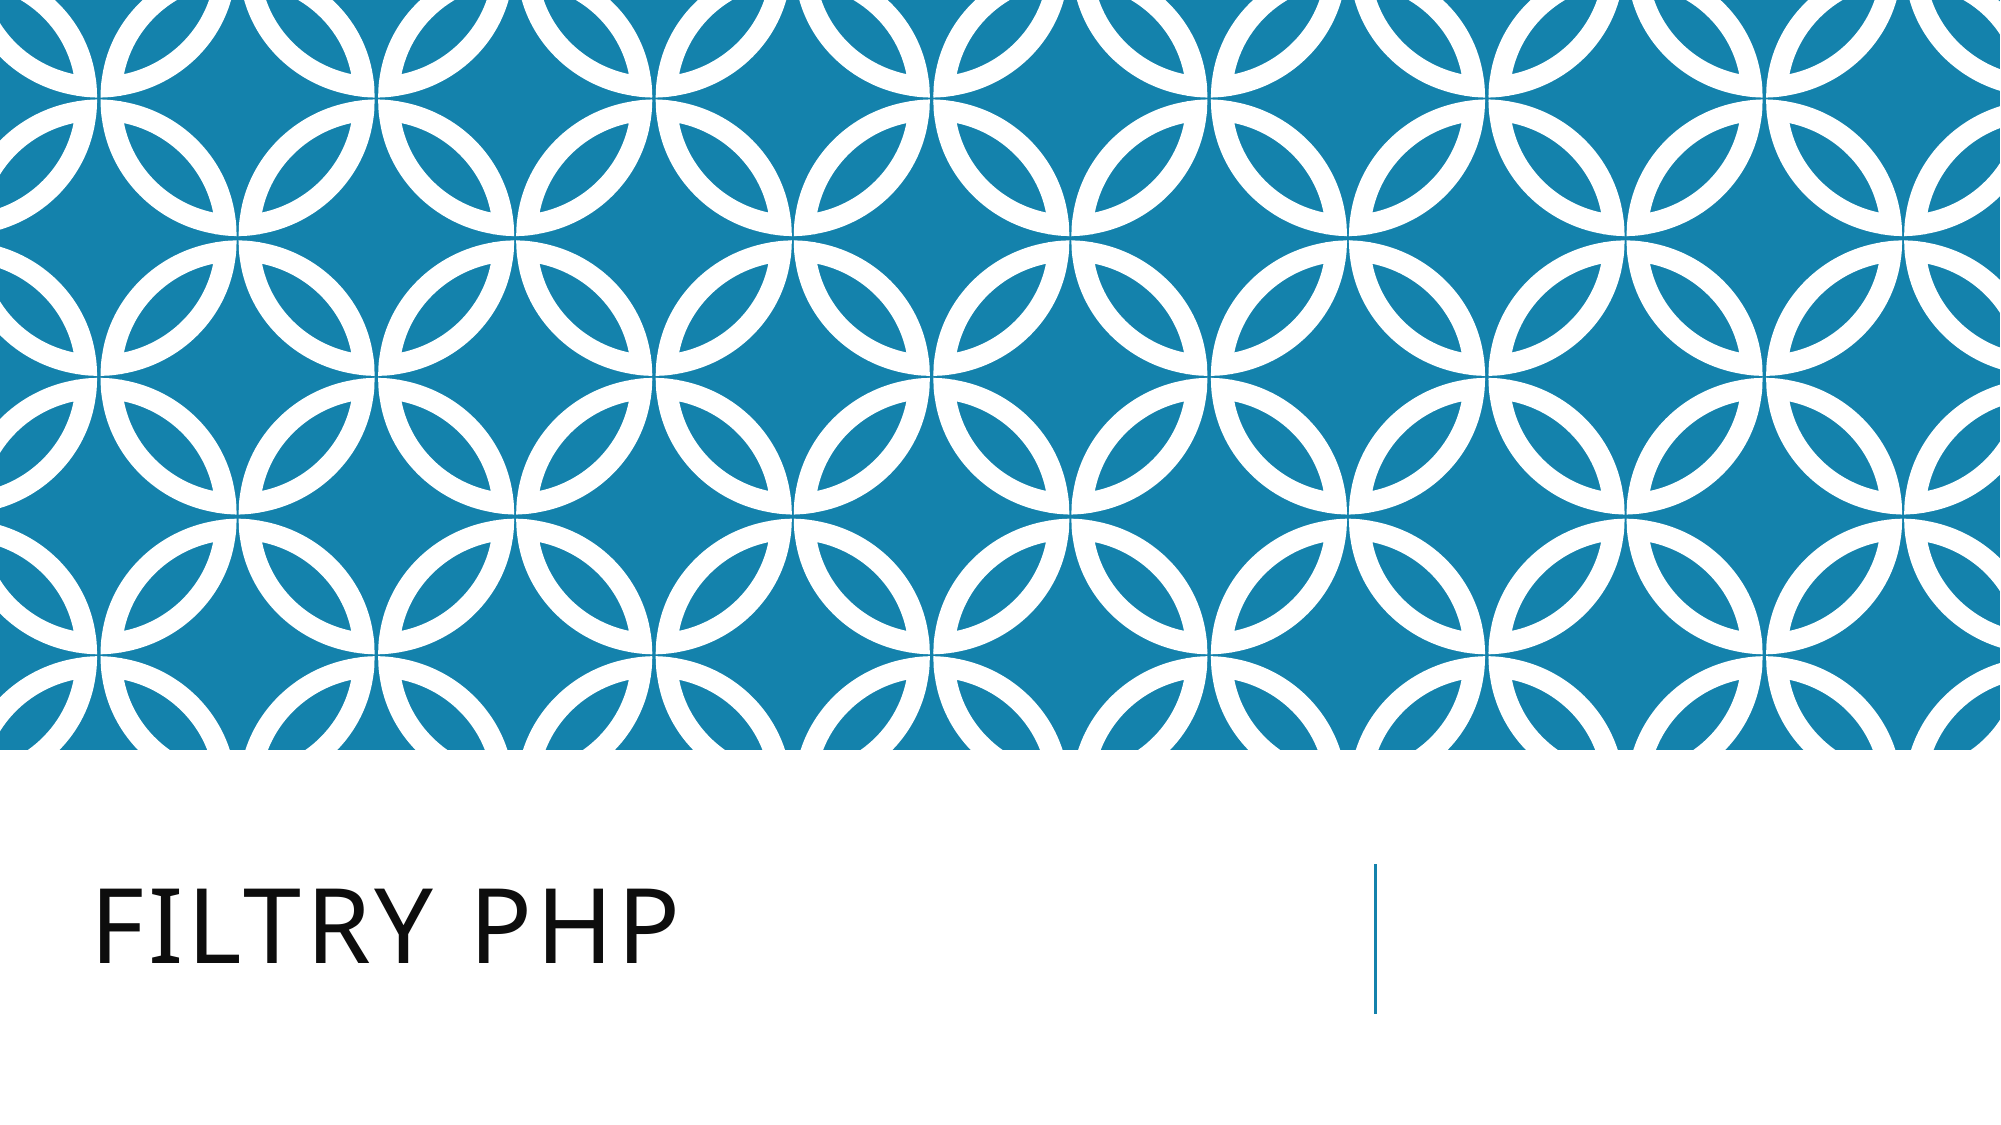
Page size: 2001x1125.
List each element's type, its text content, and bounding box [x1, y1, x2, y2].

title Filtry PHP [75, 813, 1351, 1054]
